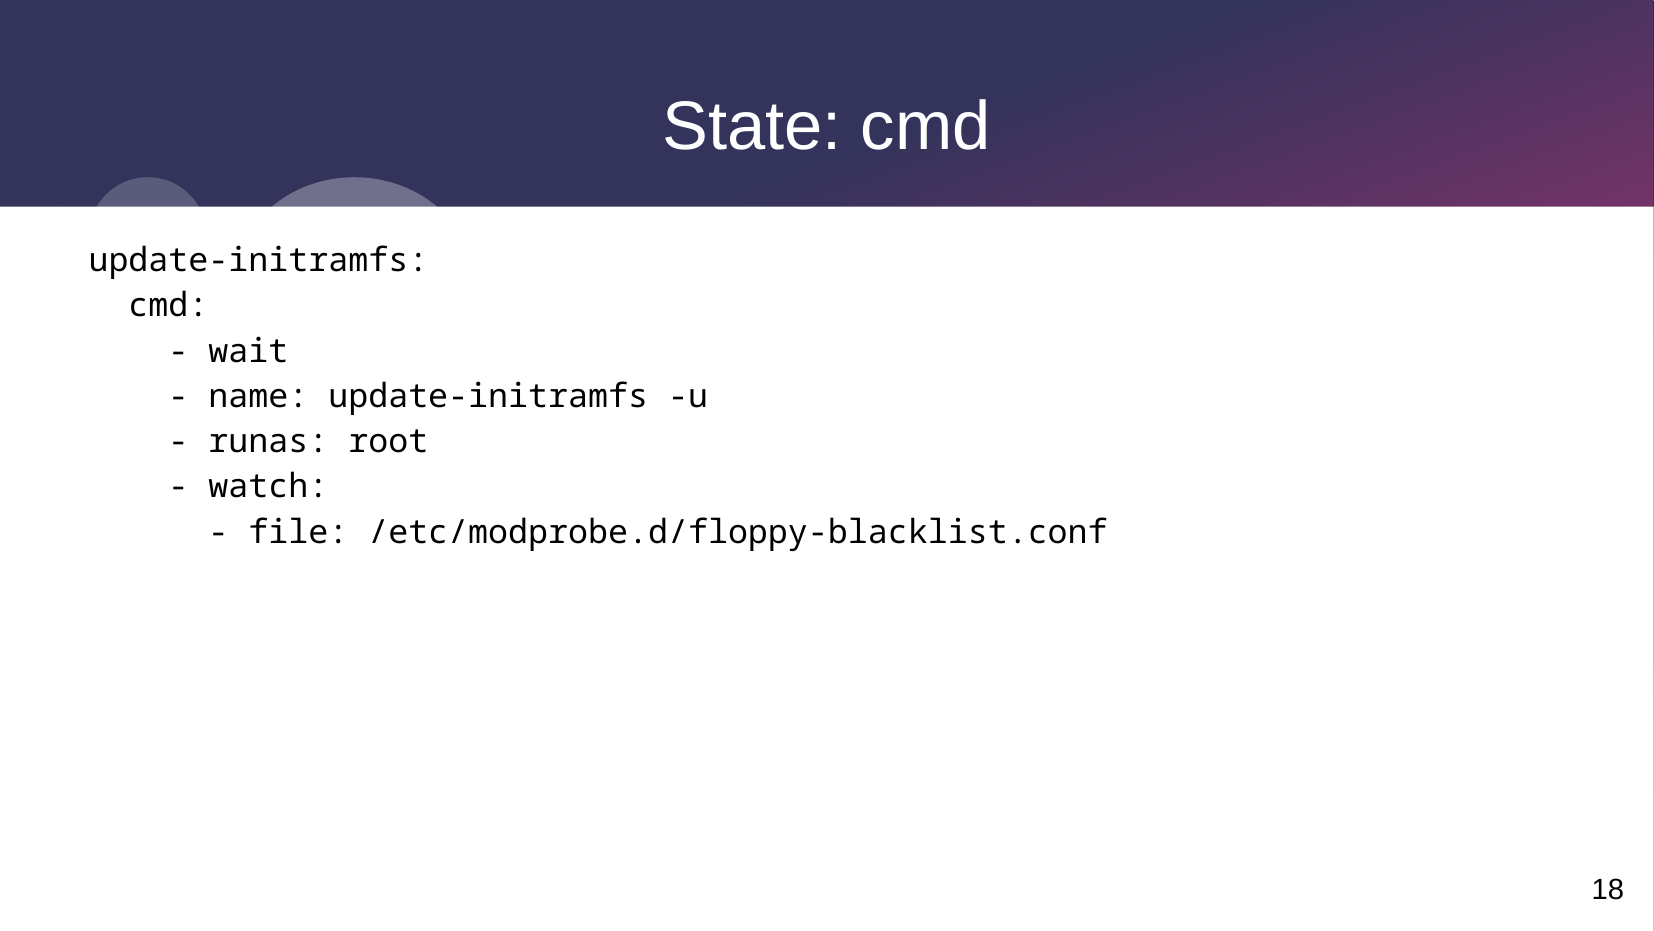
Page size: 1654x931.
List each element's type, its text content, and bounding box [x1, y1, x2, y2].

title State: cmd [88, 44, 1565, 207]
list update-initramfs: cmd: - wait - name: update-initramfs -u - runas: root - watch: - file: /etc/modprobe.d/floppy-blacklist.conf [88, 236, 1565, 827]
